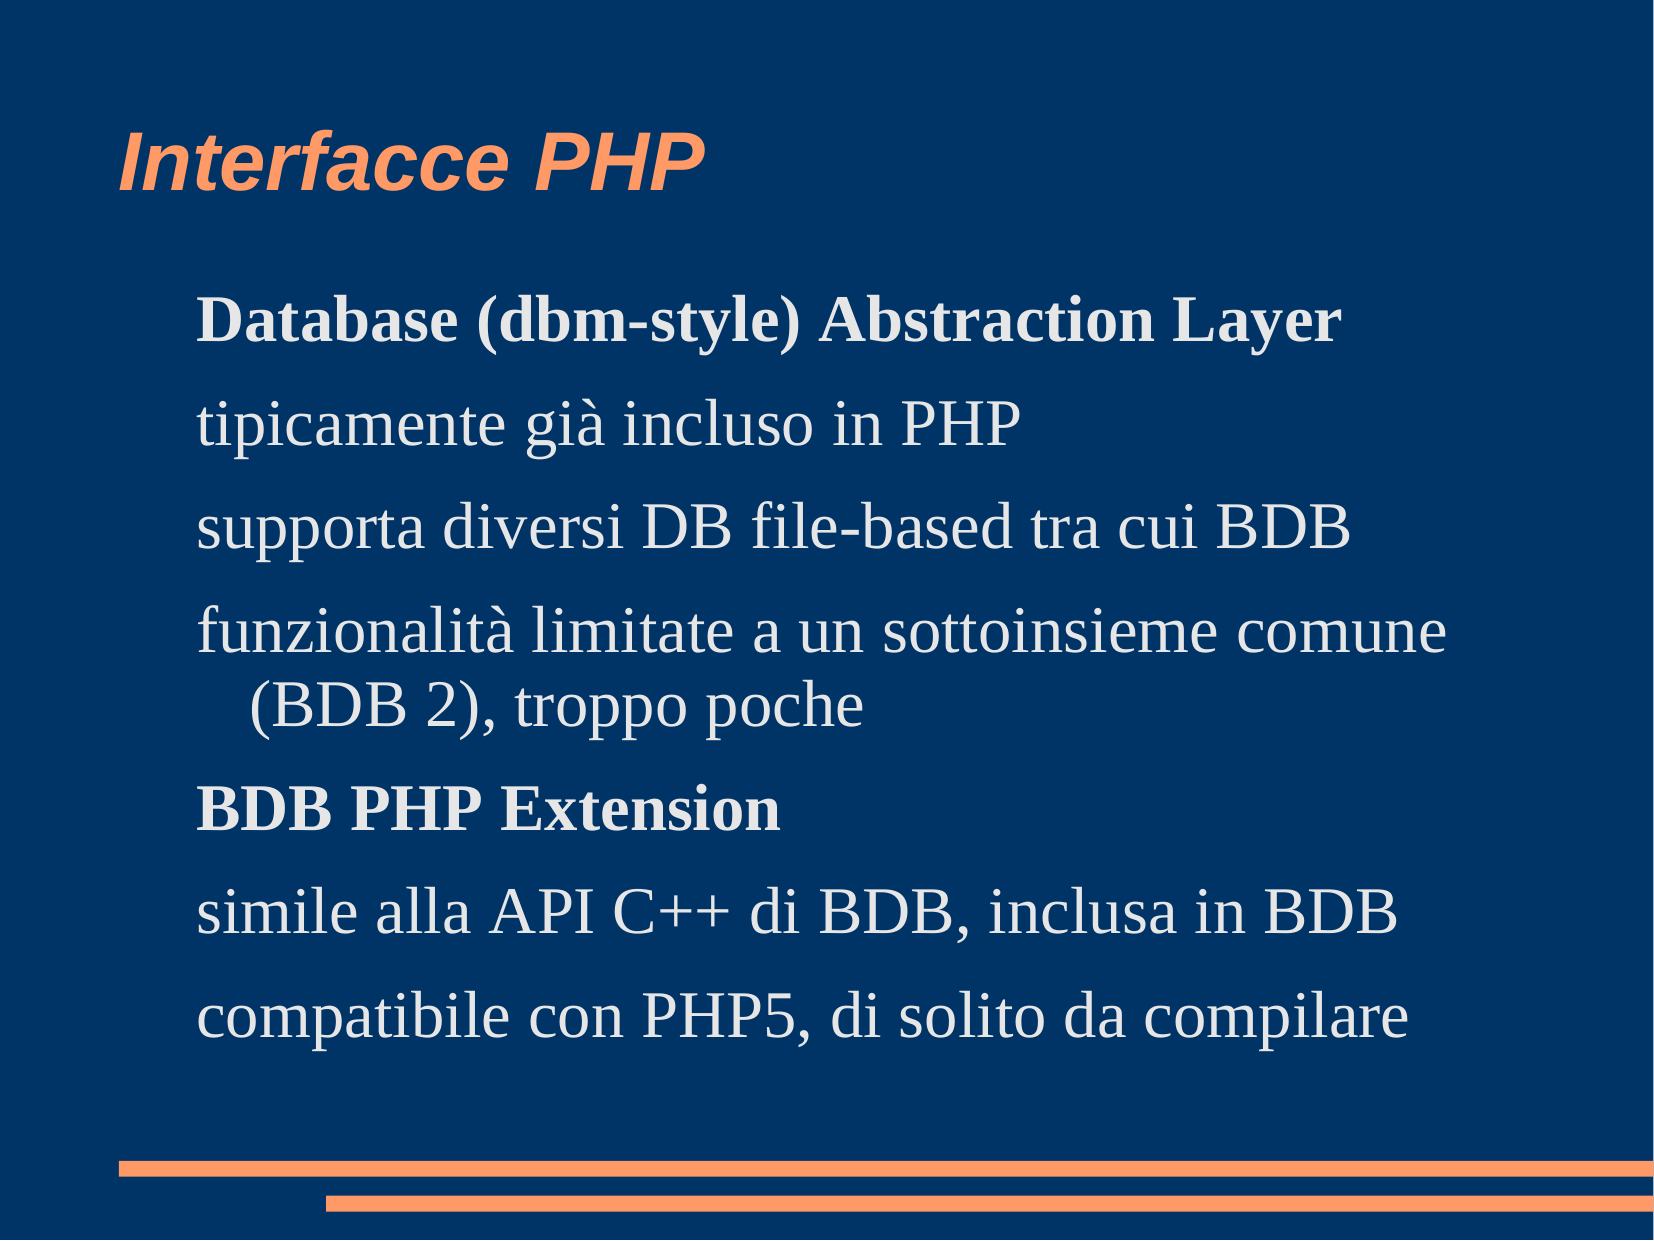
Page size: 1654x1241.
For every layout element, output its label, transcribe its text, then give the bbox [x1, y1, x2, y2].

list Database (dbm-style) Abstraction Layer tipicamente già incluso in PHP supporta diversi DB file-based tra cui BDB funzionalità limitate a un sottoinsieme comune (BDB 2), troppo poche BDB PHP Extension simile alla API C++ di BDB, inclusa in BDB compatibile con PHP5, di solito da compilare [178, 282, 1570, 1074]
title Interfacce PHP [118, 58, 1531, 266]
